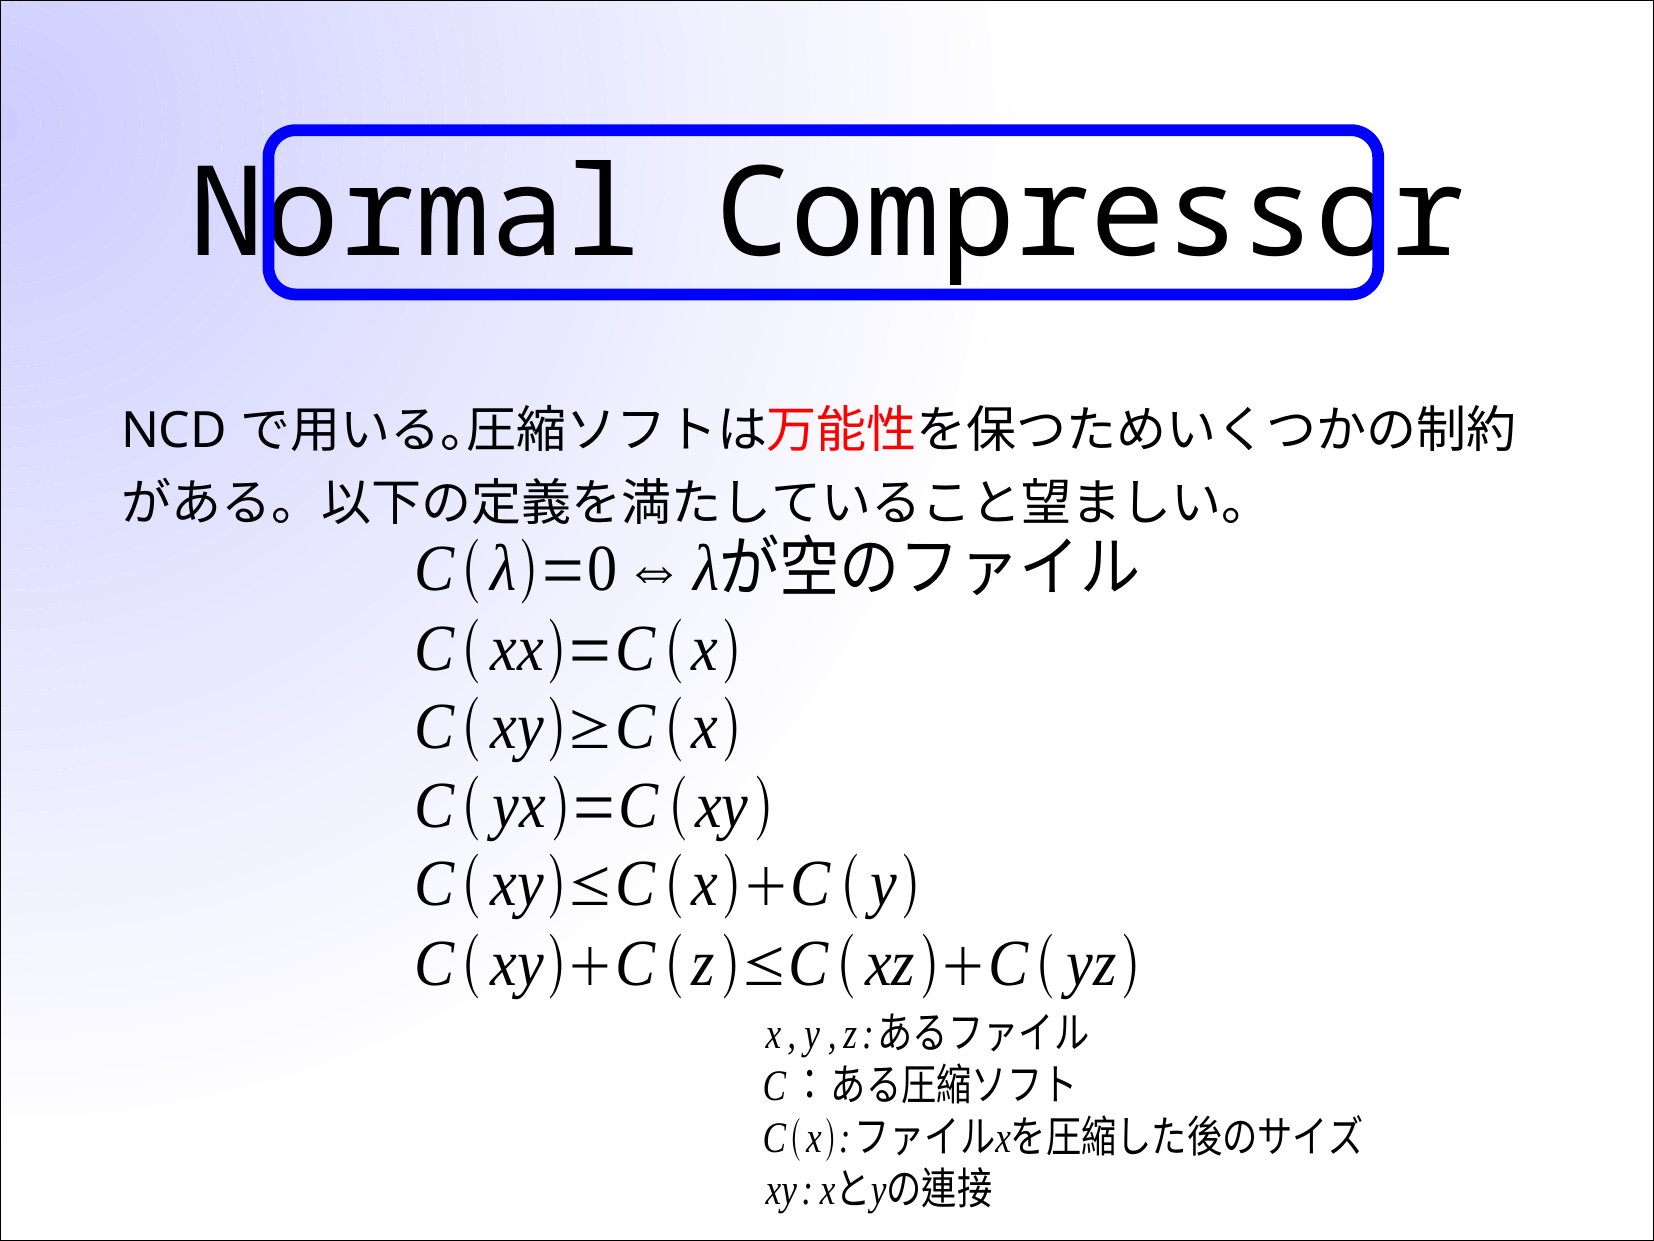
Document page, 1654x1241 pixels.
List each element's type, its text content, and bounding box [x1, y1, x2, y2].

text_box NCDで用いる。圧縮ソフトは万能性を保つためいくつかの制約がある。以下の定義を満たしていること望ましい。 [120, 389, 1517, 490]
title Normal Compressor [121, 102, 1534, 311]
chart [407, 531, 1371, 1215]
